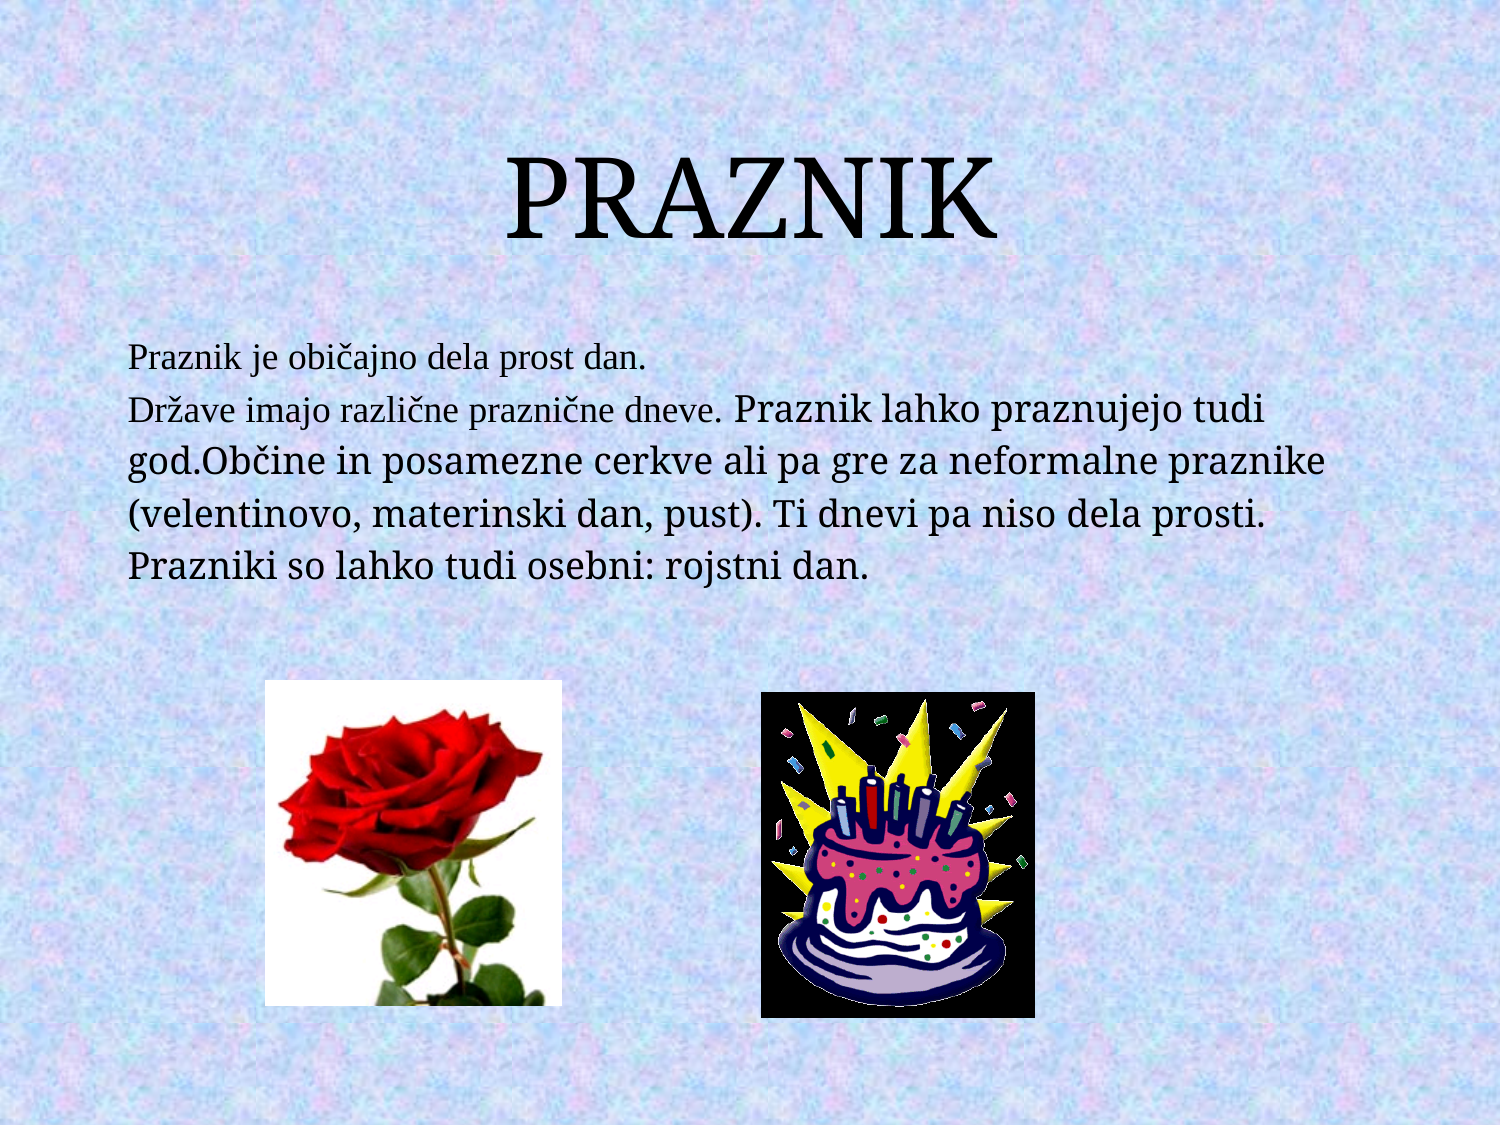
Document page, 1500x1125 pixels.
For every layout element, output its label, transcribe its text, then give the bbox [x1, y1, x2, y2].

title PRAZNIK [112, 99, 1388, 288]
list Praznik je običajno dela prost dan. Države imajo različne praznične dneve. Praznik lahko praznujejo tudi god.Občine in posamezne cerkve ali pa gre za neformalne praznike (velentinovo, materinski dan, pust). Ti dnevi pa niso dela prosti. Prazniki so lahko tudi osebni: rojstni dan. [112, 324, 1424, 1000]
picture [0, 0, 1500, 1125]
